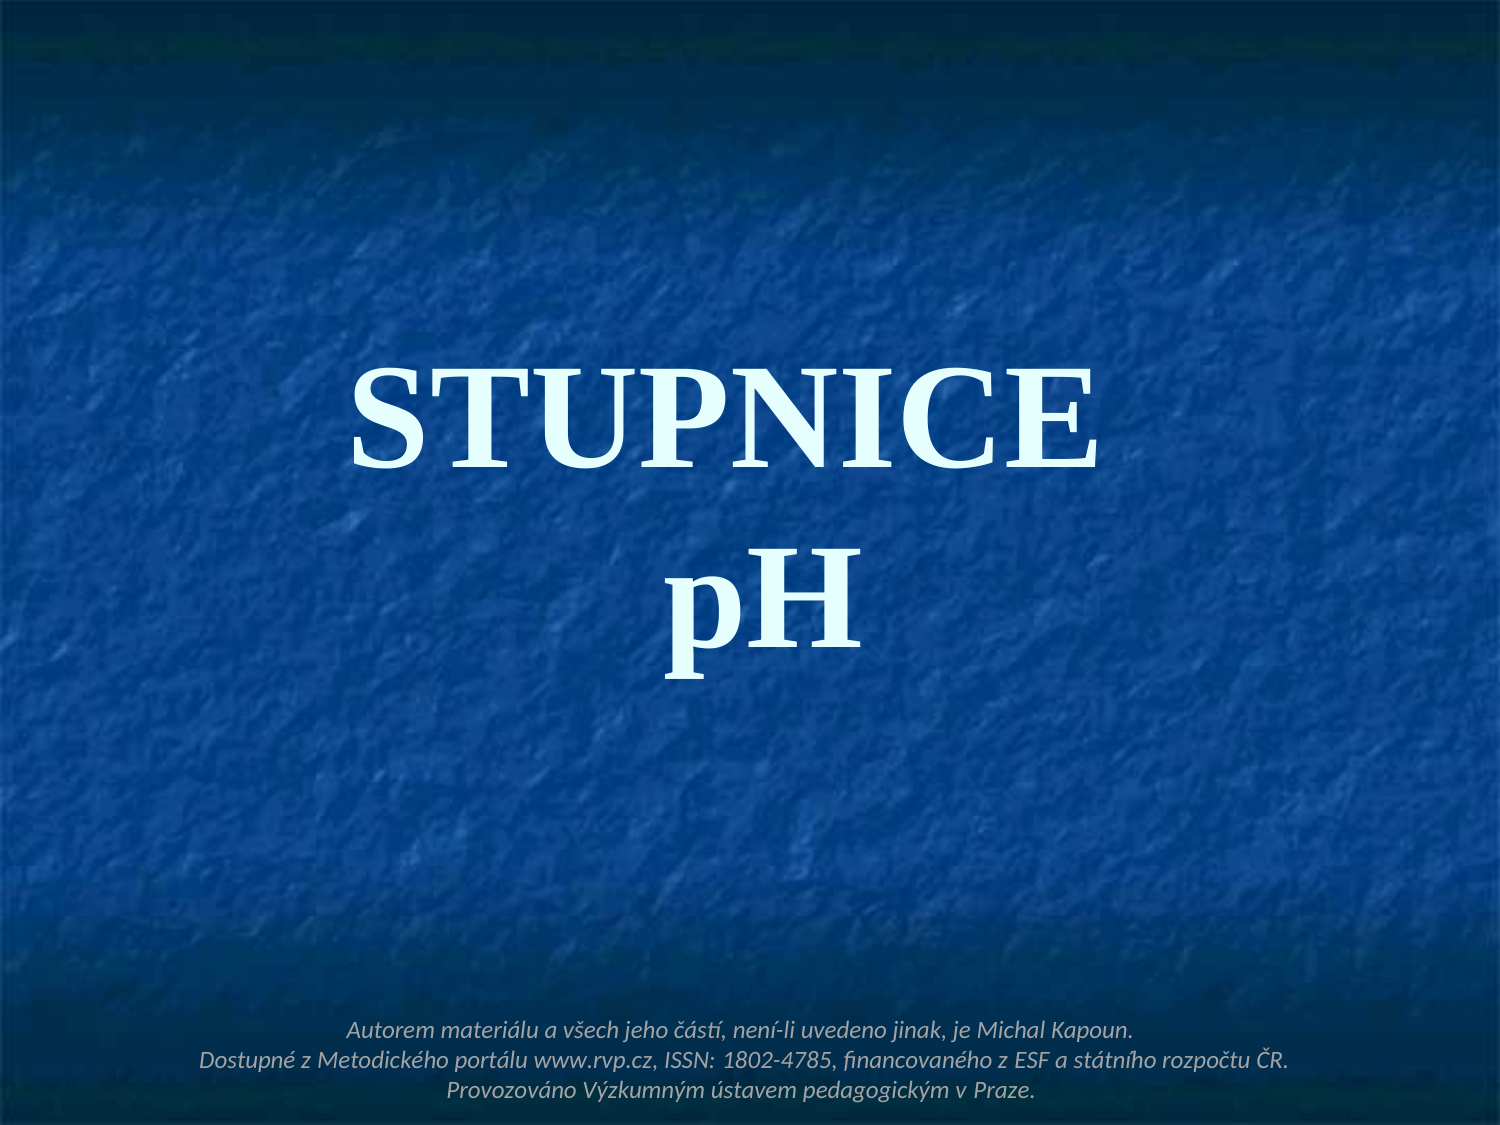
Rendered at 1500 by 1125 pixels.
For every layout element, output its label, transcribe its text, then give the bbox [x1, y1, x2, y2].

title STUPNICE pH [88, 310, 1439, 686]
text_box Autorem materiálu a všech jeho částí, není-li uvedeno jinak, je Michal Kapoun. Dostupné z Metodického portálu www.rvp.cz, ISSN: 1802-4785, financovaného z ESF a státního rozpočtu ČR. Provozováno Výzkumným ústavem pedagogickým v Praze. [147, 1011, 1341, 1106]
picture [0, 0, 1500, 1125]
